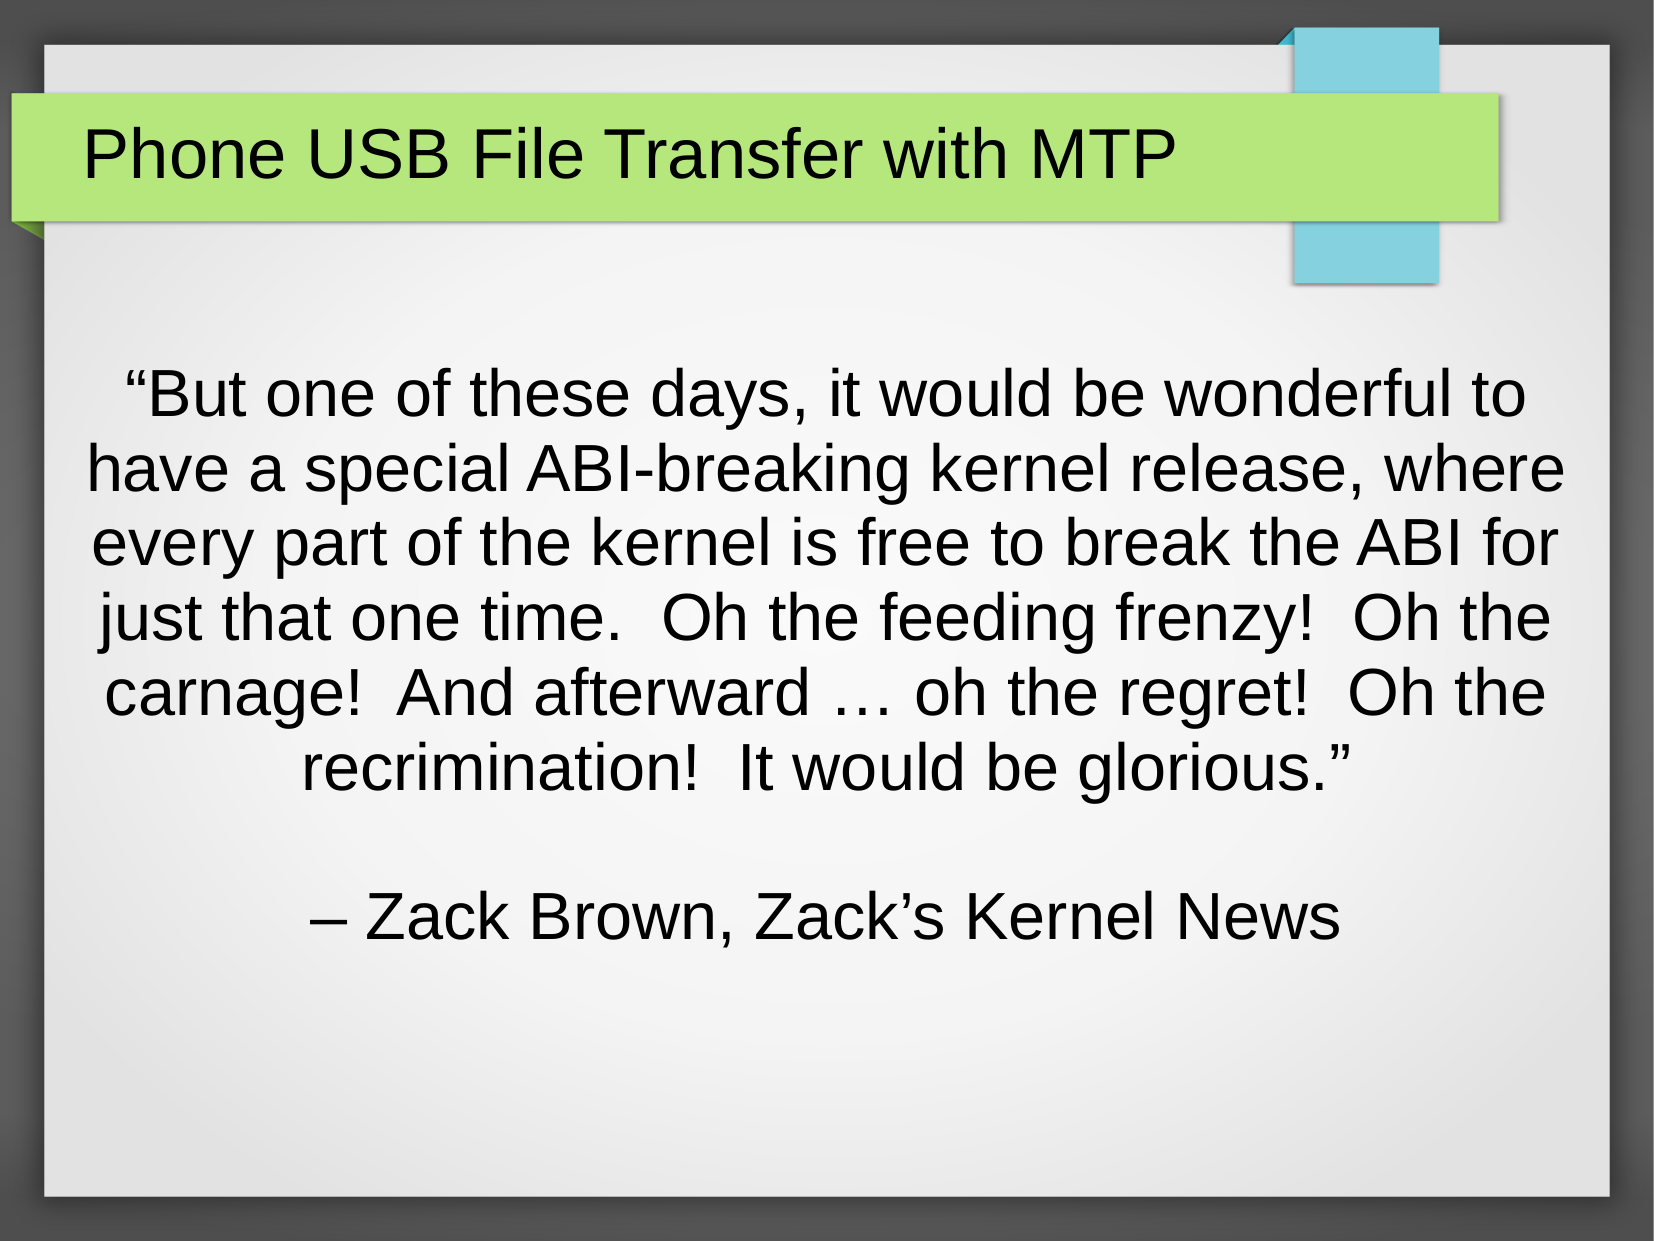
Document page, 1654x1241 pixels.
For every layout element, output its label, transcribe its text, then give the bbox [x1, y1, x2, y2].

subtitle “But one of these days, it would be wonderful to have a special ABI-breaking kernel release, where every part of the kernel is free to break the ABI for just that one time. Oh the feeding frenzy! Oh the carnage! And afterward … oh the regret! Oh the recrimination! It would be glorious.” – Zack Brown, Zack’s Kernel News [82, 295, 1571, 1015]
title Phone USB File Transfer with MTP [82, 94, 1264, 213]
picture [0, 0, 1654, 1241]
